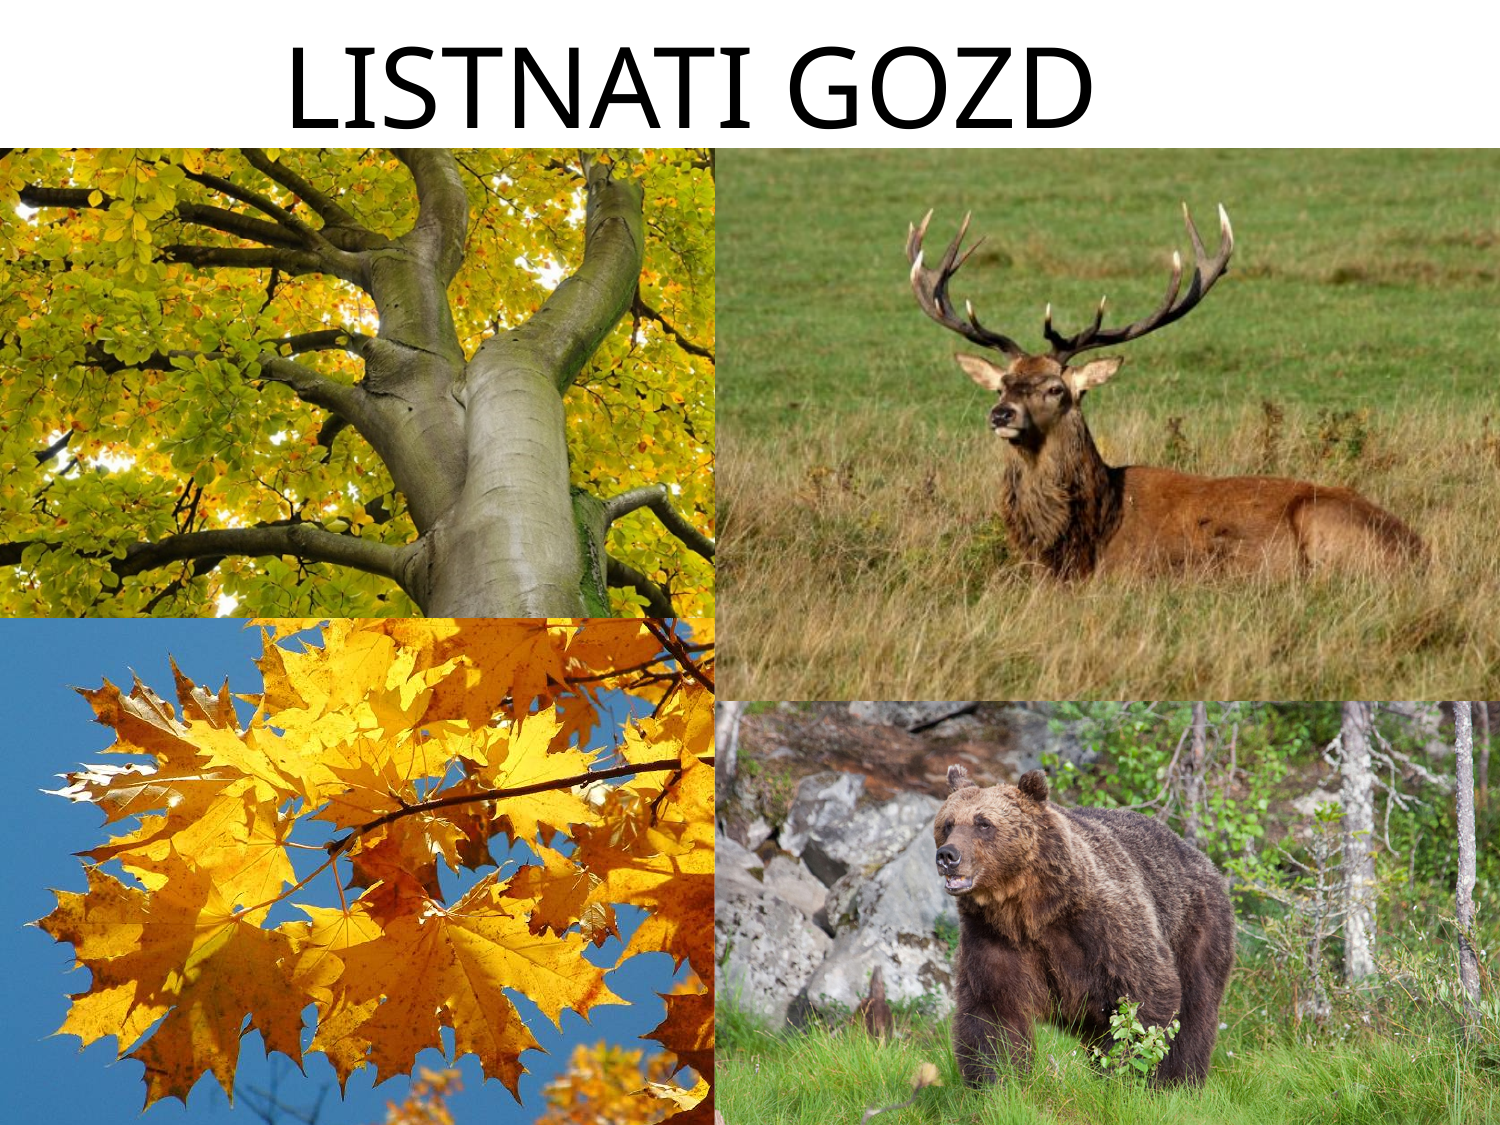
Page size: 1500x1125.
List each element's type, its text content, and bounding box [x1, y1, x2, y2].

title LISTNATI GOZD [100, 19, 1282, 148]
picture [0, 148, 1500, 1125]
